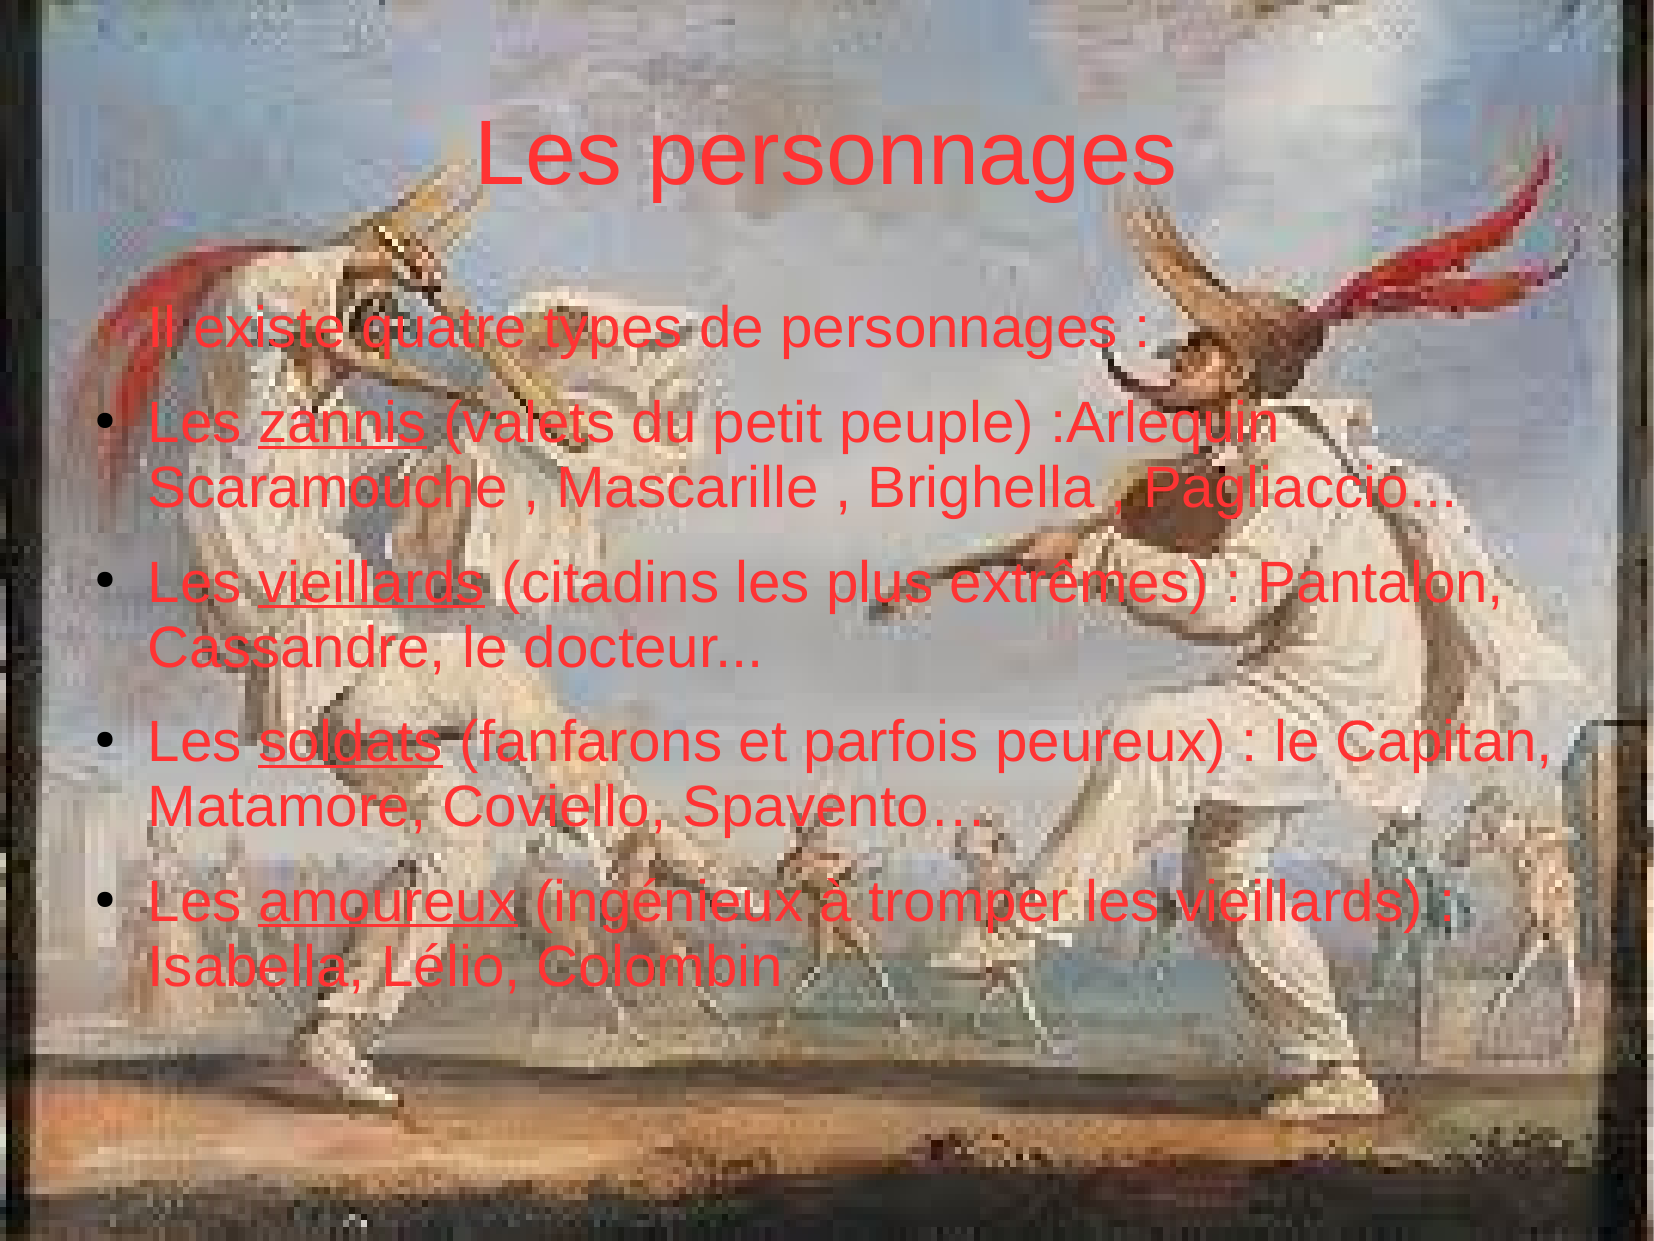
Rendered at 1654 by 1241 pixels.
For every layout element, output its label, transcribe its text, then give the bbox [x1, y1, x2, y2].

list Il existe quatre types de personnages : Les zannis (valets du petit peuple) :Arlequin Scaramouche , Mascarille , Brighella , Pagliaccio... Les vieillards (citadins les plus extrêmes) : Pantalon, Cassandre, le docteur... Les soldats (fanfarons et parfois peureux) : le Capitan, Matamore, Coviello, Spavento… Les amoureux (ingénieux à tromper les vieillards) : Isabella, Lélio, Colombin [76, 295, 1565, 1114]
picture [0, 0, 1654, 1241]
title Les personnages [82, 49, 1571, 257]
